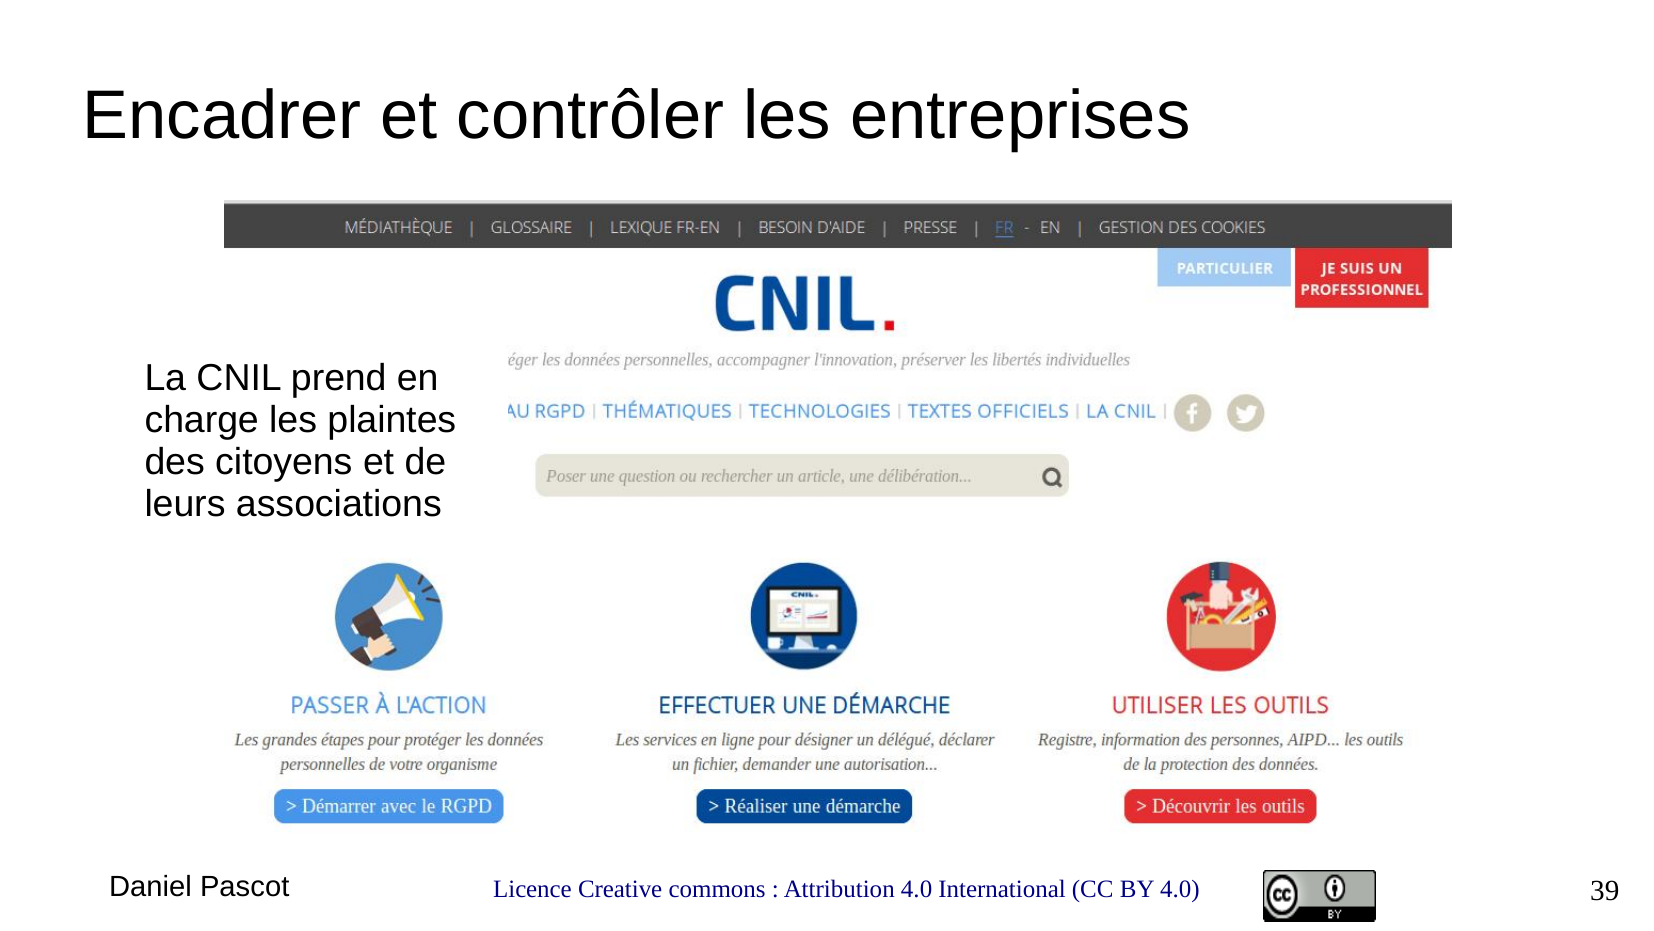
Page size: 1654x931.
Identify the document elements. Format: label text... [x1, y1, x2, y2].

title Encadrer et contrôler les entreprises [82, 37, 1571, 193]
picture [224, 200, 1452, 850]
picture [1263, 870, 1376, 922]
text_box La CNIL prend en charge les plaintes des citoyens et de leurs associations [129, 348, 508, 532]
